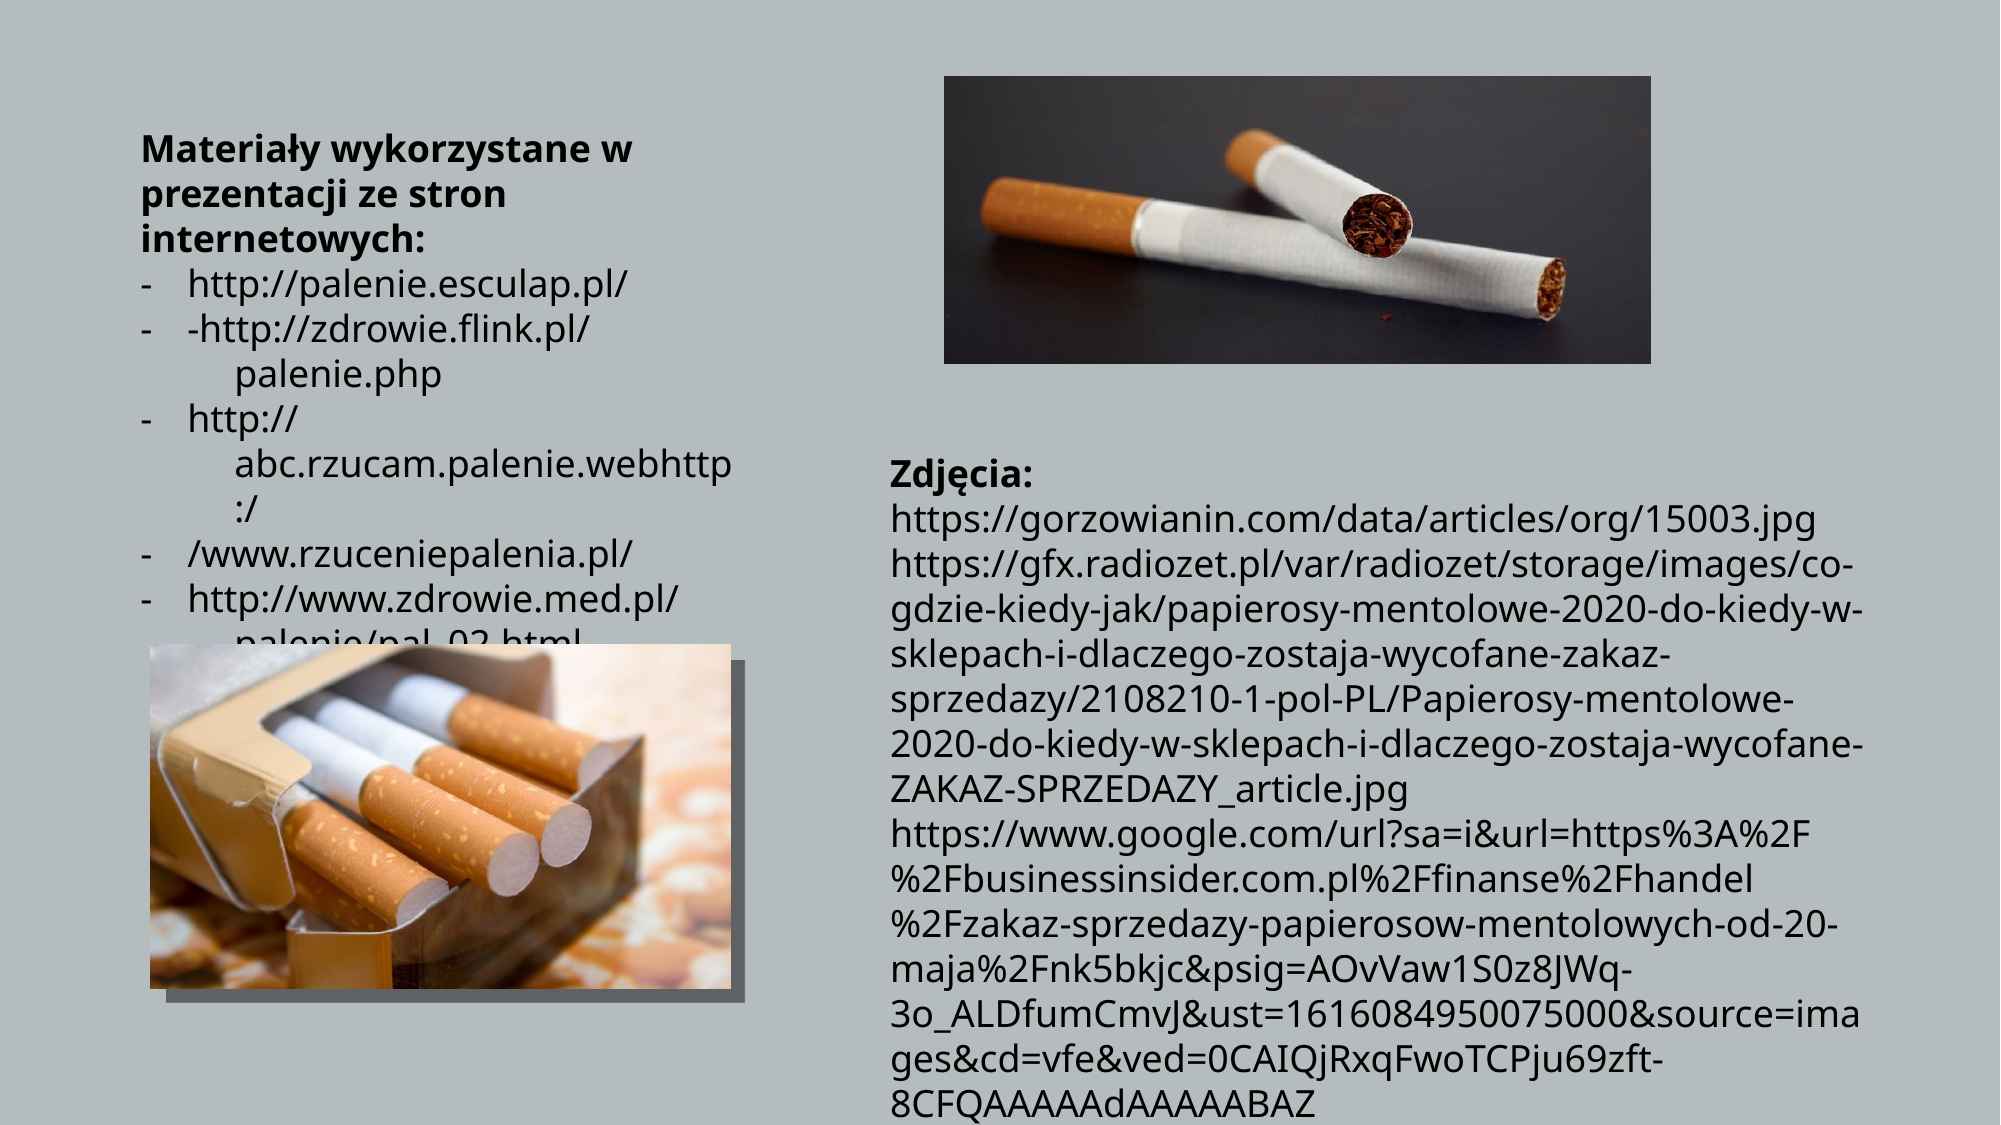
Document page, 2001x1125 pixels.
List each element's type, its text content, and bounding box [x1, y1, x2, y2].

text_box Materiały wykorzystane w prezentacji ze stron internetowych: http://palenie.esculap.pl/ -http://zdrowie.flink.pl/palenie.php http://abc.rzucam.palenie.webhttp:/ /www.rzuceniepalenia.pl/ http://www.zdrowie.med.pl/palenie/pal_02.html [125, 117, 750, 542]
text_box Zdjęcia: https://gorzowianin.com/data/articles/org/15003.jpg https://gfx.radiozet.pl/var/radiozet/storage/images/co-gdzie-kiedy-jak/papierosy-mentolowe-2020-do-kiedy-w-sklepach-i-dlaczego-zostaja-wycofane-zakaz-sprzedazy/2108210-1-pol-PL/Papierosy-mentolowe-2020-do-kiedy-w-sklepach-i-dlaczego-zostaja-wycofane-ZAKAZ-SPRZEDAZY_article.jpg https://www.google.com/url?sa=i&url=https%3A%2F%2Fbusinessinsider.com.pl%2Ffinanse%2Fhandel%2Fzakaz-sprzedazy-papierosow-mentolowych-od-20-maja%2Fnk5bkjc&psig=AOvVaw1S0z8JWq-3o_ALDfumCmvJ&ust=1616084950075000&source=images&cd=vfe&ved=0CAIQjRxqFwoTCPju69zft-8CFQAAAAAdAAAAABAZ [875, 442, 1891, 1095]
picture [944, 76, 1651, 364]
picture [150, 644, 731, 989]
